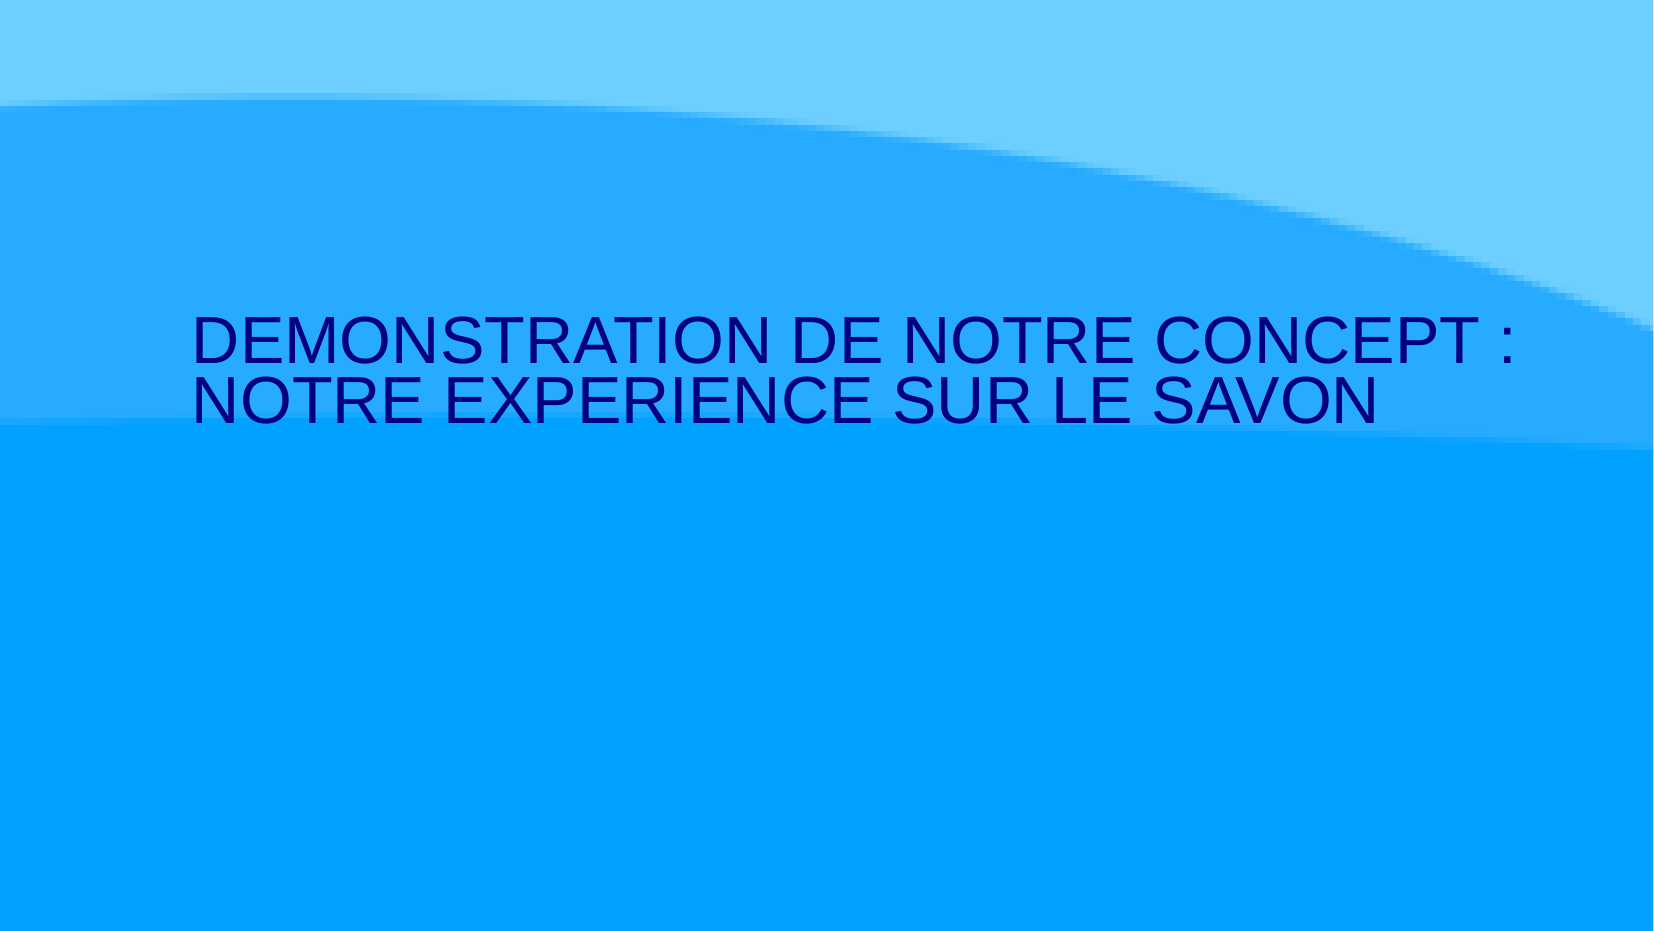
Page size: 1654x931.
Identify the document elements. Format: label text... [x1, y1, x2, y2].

text_box DEMONSTRATION DE NOTRE CONCEPT :NOTRE EXPERIENCE SUR LE SAVON [177, 295, 1536, 680]
picture [0, 0, 1654, 931]
